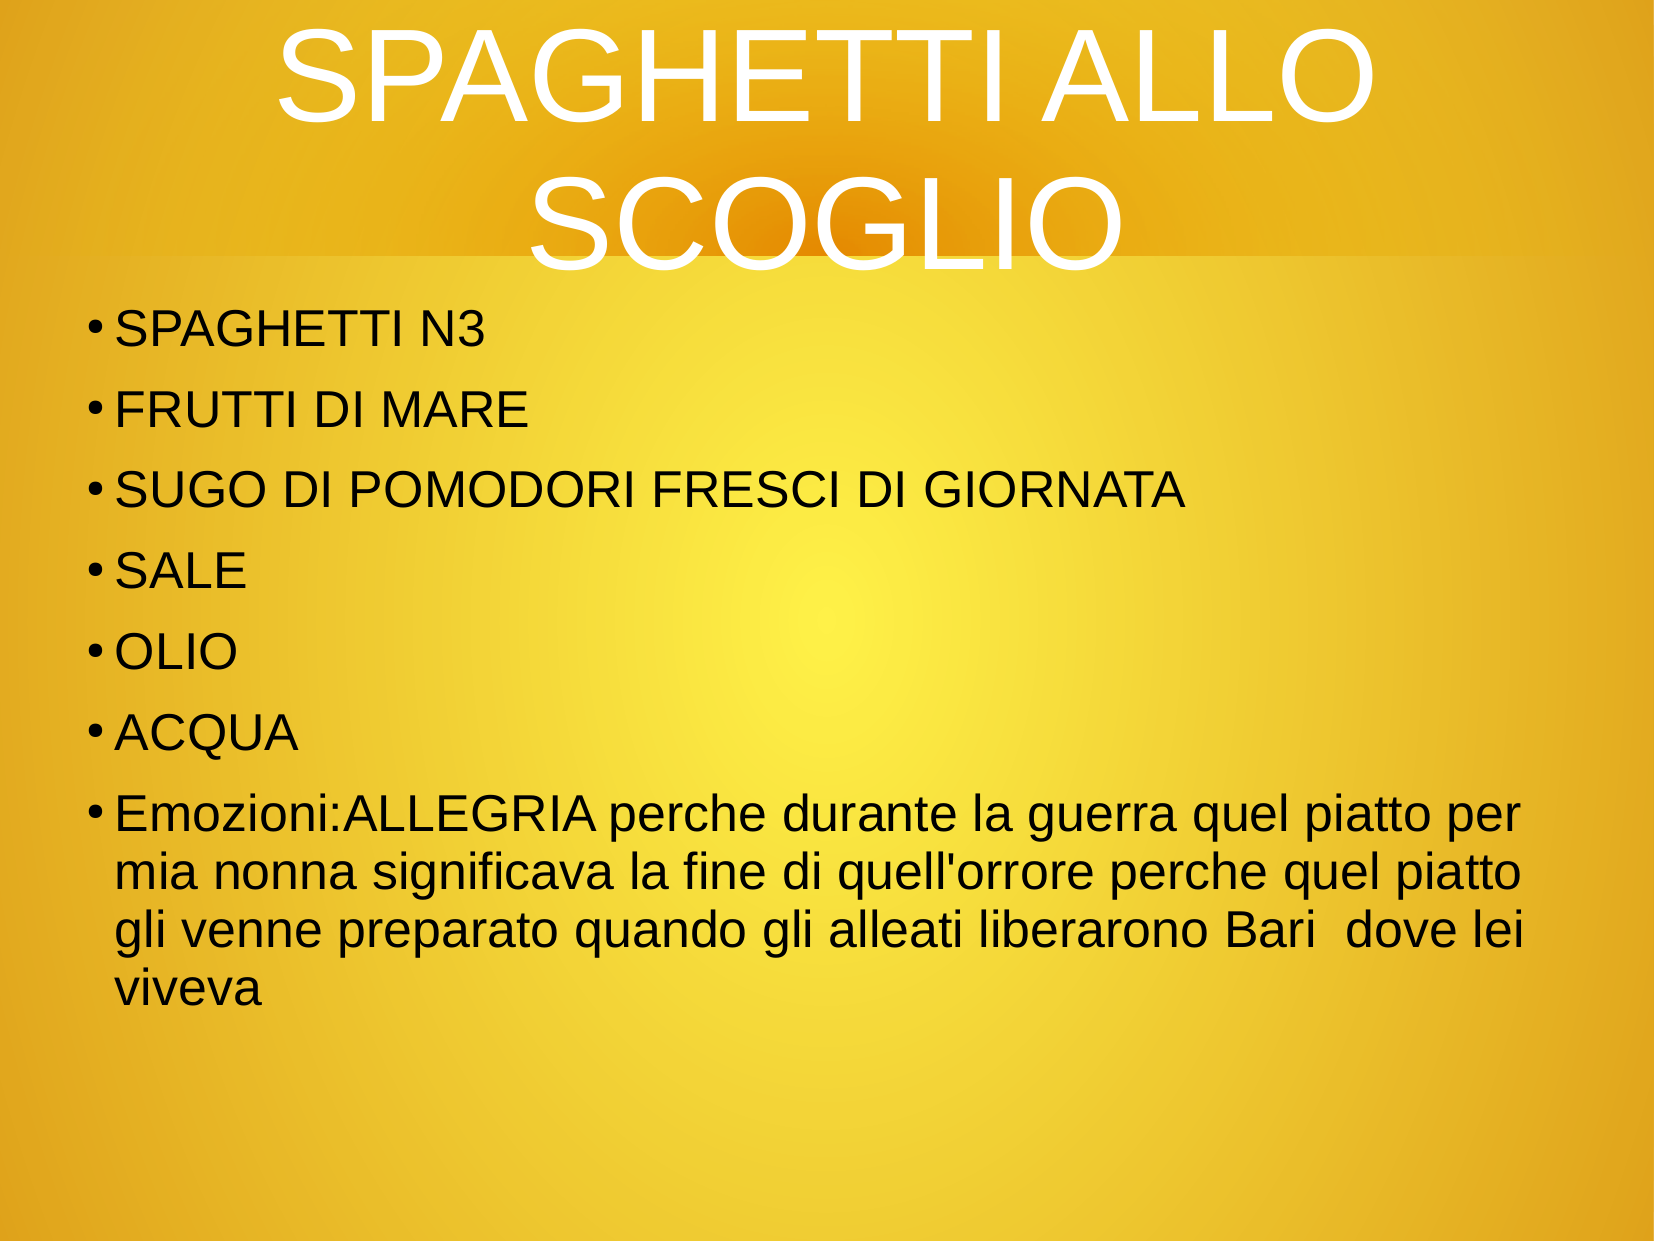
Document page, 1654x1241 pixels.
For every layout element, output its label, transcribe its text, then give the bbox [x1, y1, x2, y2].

title SPAGHETTI ALLO SCOGLIO [82, 2, 1571, 297]
list SPAGHETTI N3 FRUTTI DI MARE SUGO DI POMODORI FRESCI DI GIORNATA SALE OLIO ACQUA Emozioni:ALLEGRIA perche durante la guerra quel piatto per mia nonna significava la fine di quell'orrore perche quel piatto gli venne preparato quando gli alleati liberarono Bari dove lei viveva [76, 299, 1565, 1019]
